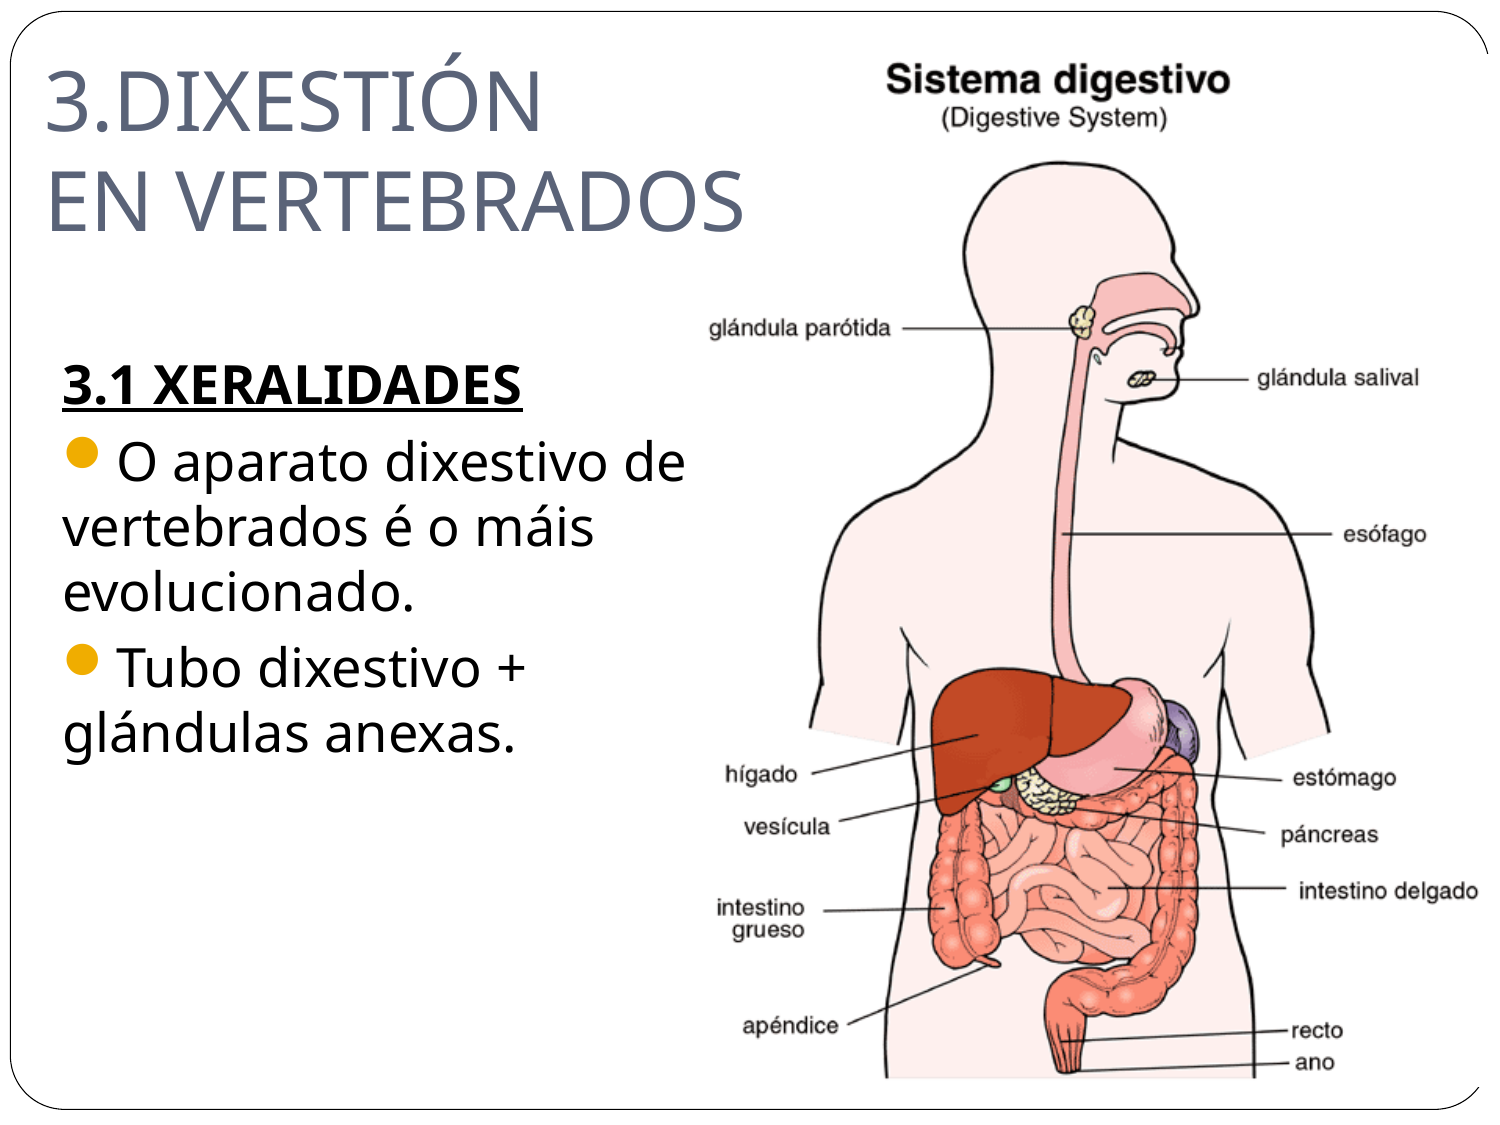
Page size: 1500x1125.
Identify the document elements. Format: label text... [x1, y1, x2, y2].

picture [687, 54, 1500, 1087]
text_box 3.DIXESTIÓN EN VERTEBRADOS [29, 23, 934, 263]
text_box 3.1 XERALIDADES O aparato dixestivo de vertebrados é o máis evolucionado. Tubo dixestivo + glándulas anexas. [47, 342, 703, 922]
